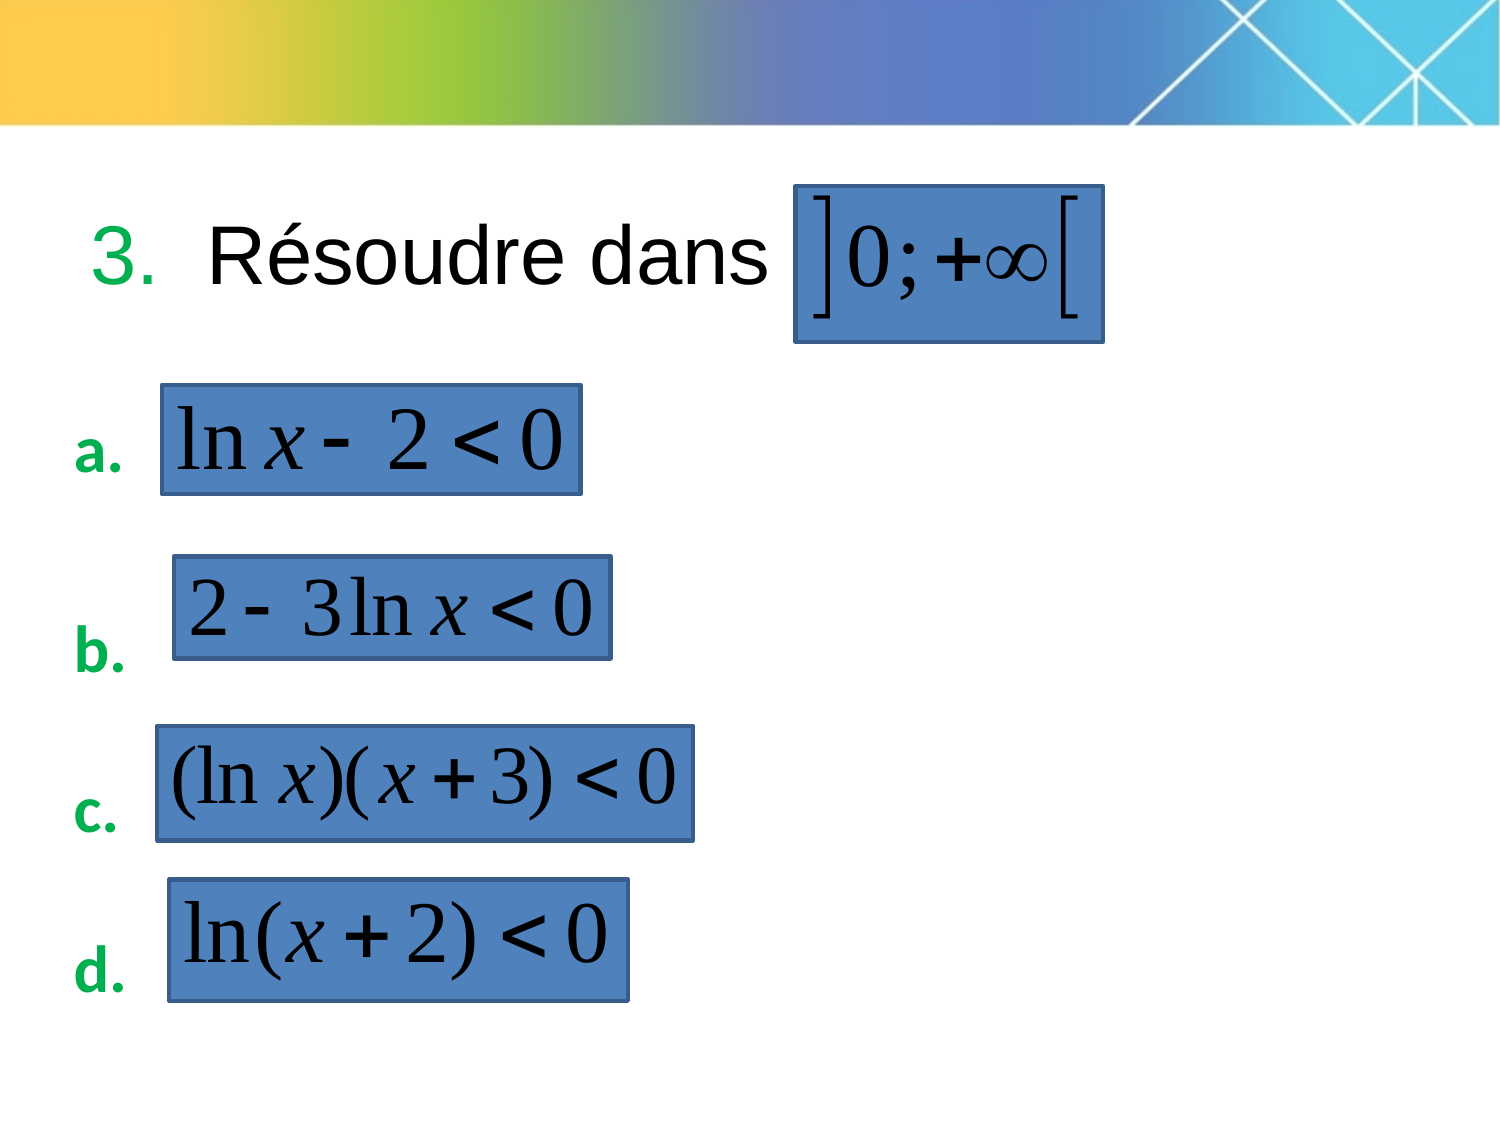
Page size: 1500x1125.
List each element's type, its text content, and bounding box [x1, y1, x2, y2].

chart [175, 558, 609, 657]
chart [159, 727, 691, 839]
text_box a. b. c. d. [58, 398, 1442, 1030]
chart [164, 386, 579, 493]
text_box 3. Résoudre dans [75, 164, 1500, 338]
chart [171, 881, 626, 999]
chart [797, 188, 1101, 340]
